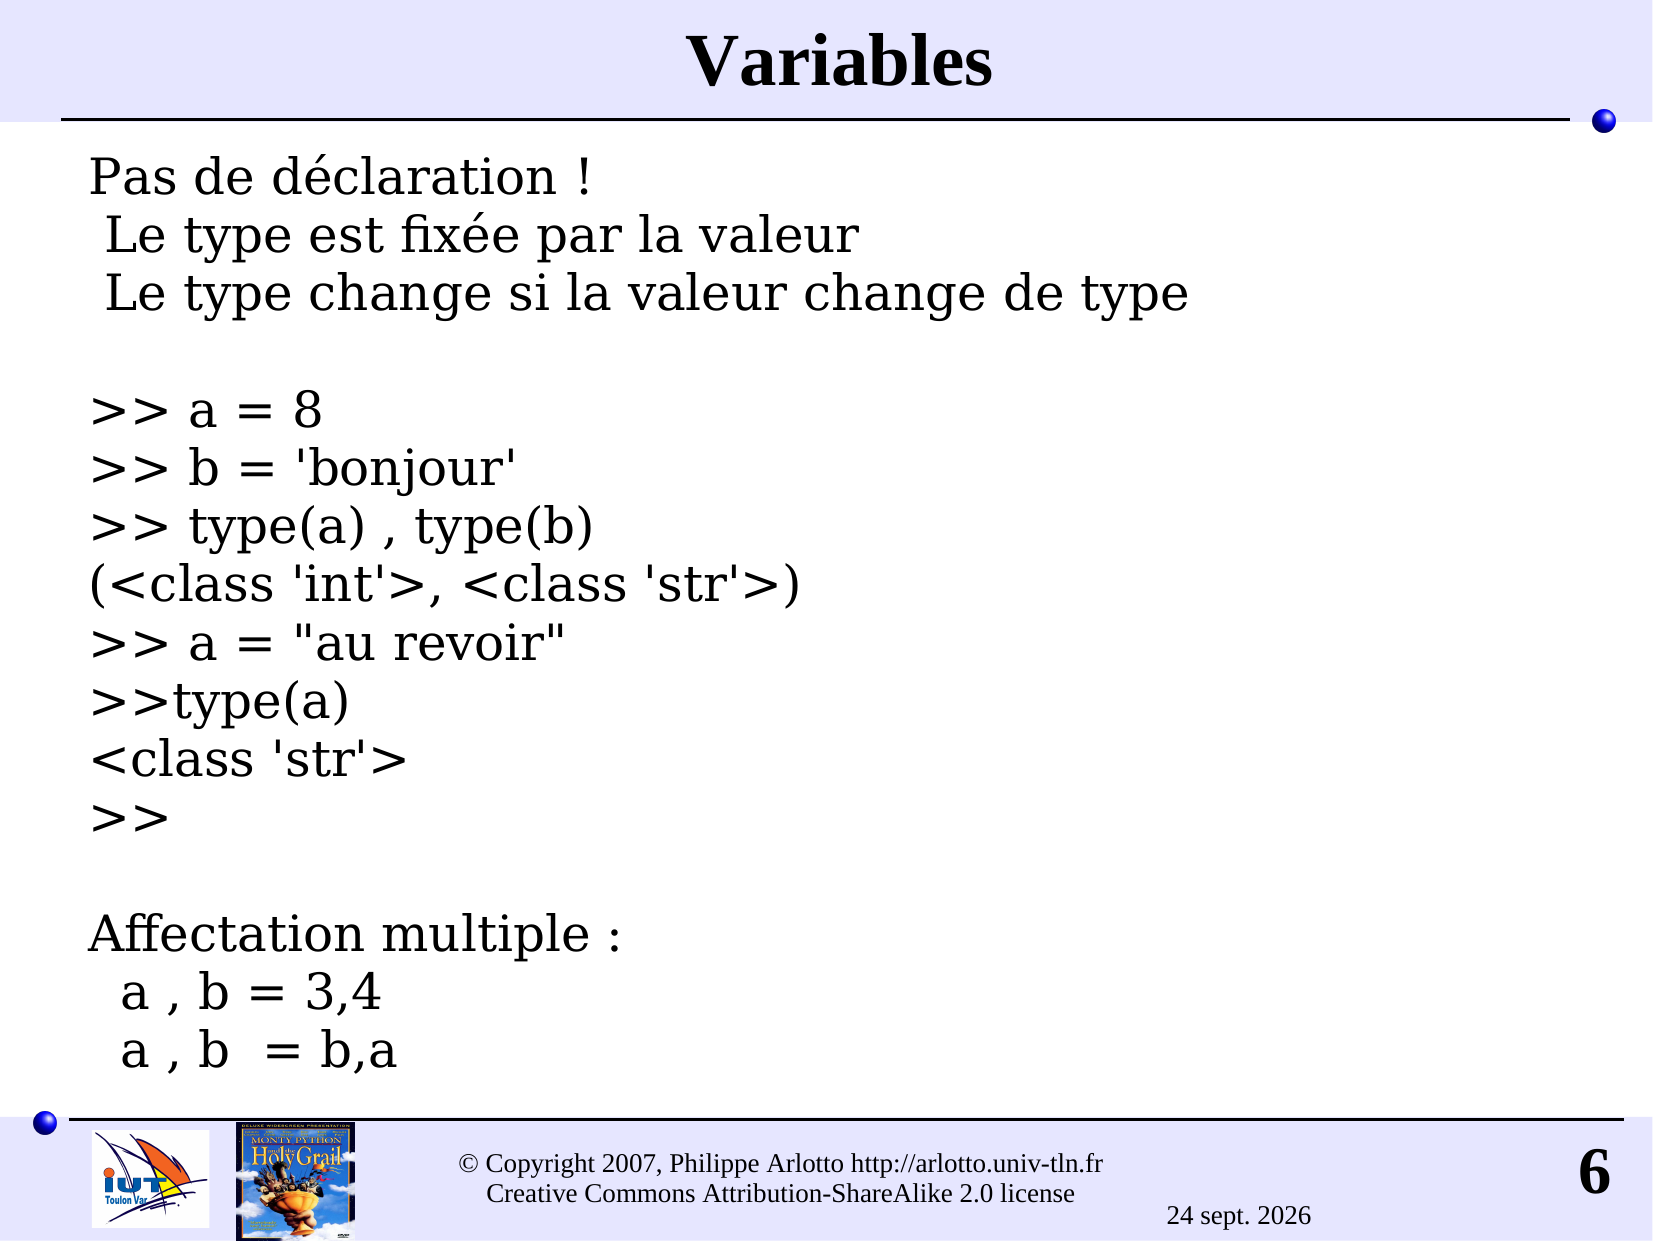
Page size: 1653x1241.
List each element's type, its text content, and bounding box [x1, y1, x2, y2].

picture [236, 1196, 355, 1241]
title Variables [95, 11, 1585, 110]
text_box Pas de déclaration ! Le type est fixée par la valeur Le type change si la valeur change de type >> a = 8 >> b = 'bonjour' >> type(a) , type(b) (<class 'int'>, <class 'str'>) >> a = "au revoir" >>type(a) <class 'str'> >> Affectation multiple : a , b = 3,4 a , b = b,a [88, 147, 1192, 1196]
